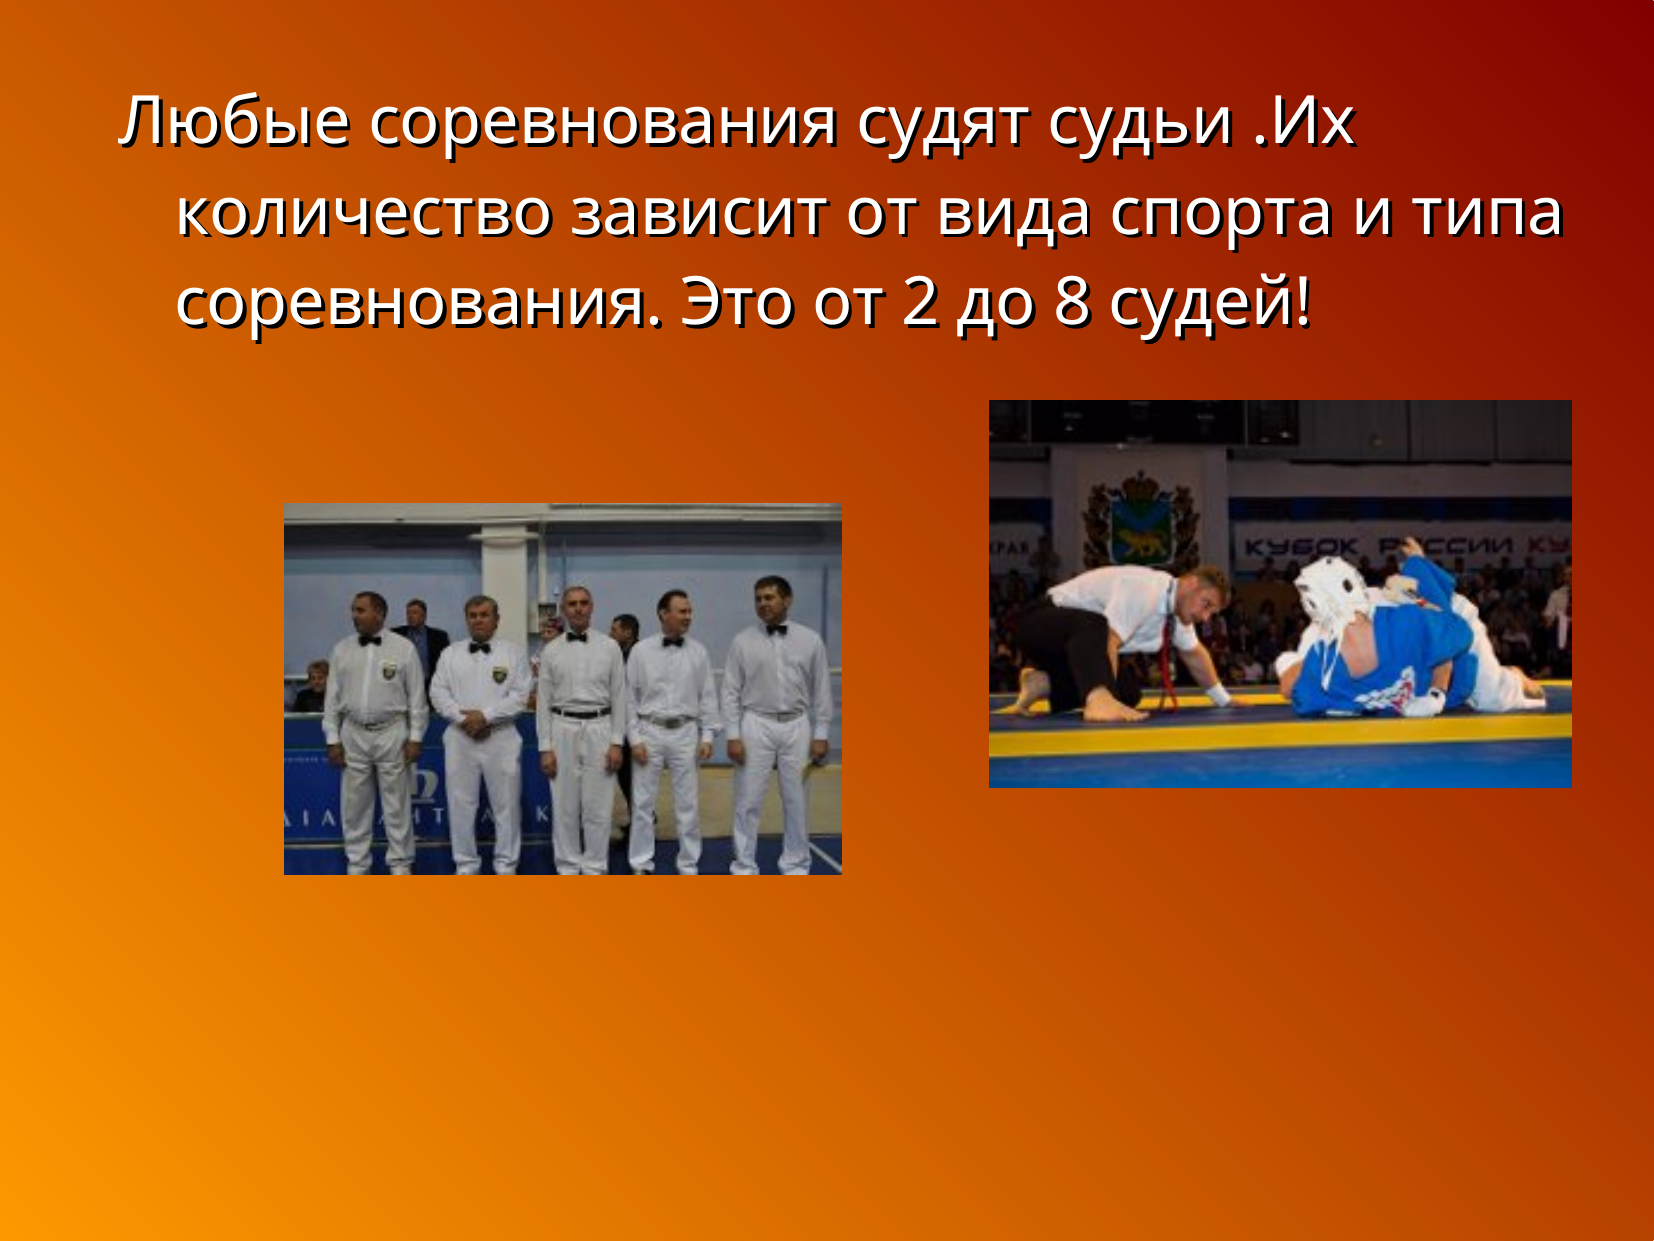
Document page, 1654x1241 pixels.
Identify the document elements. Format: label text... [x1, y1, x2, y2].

picture [989, 400, 1572, 788]
picture [284, 503, 842, 876]
list Любые соревнования судят судьи .Их количество зависит от вида спорта и типа соревнования. Это от 2 до 8 судей! [103, 64, 1592, 434]
